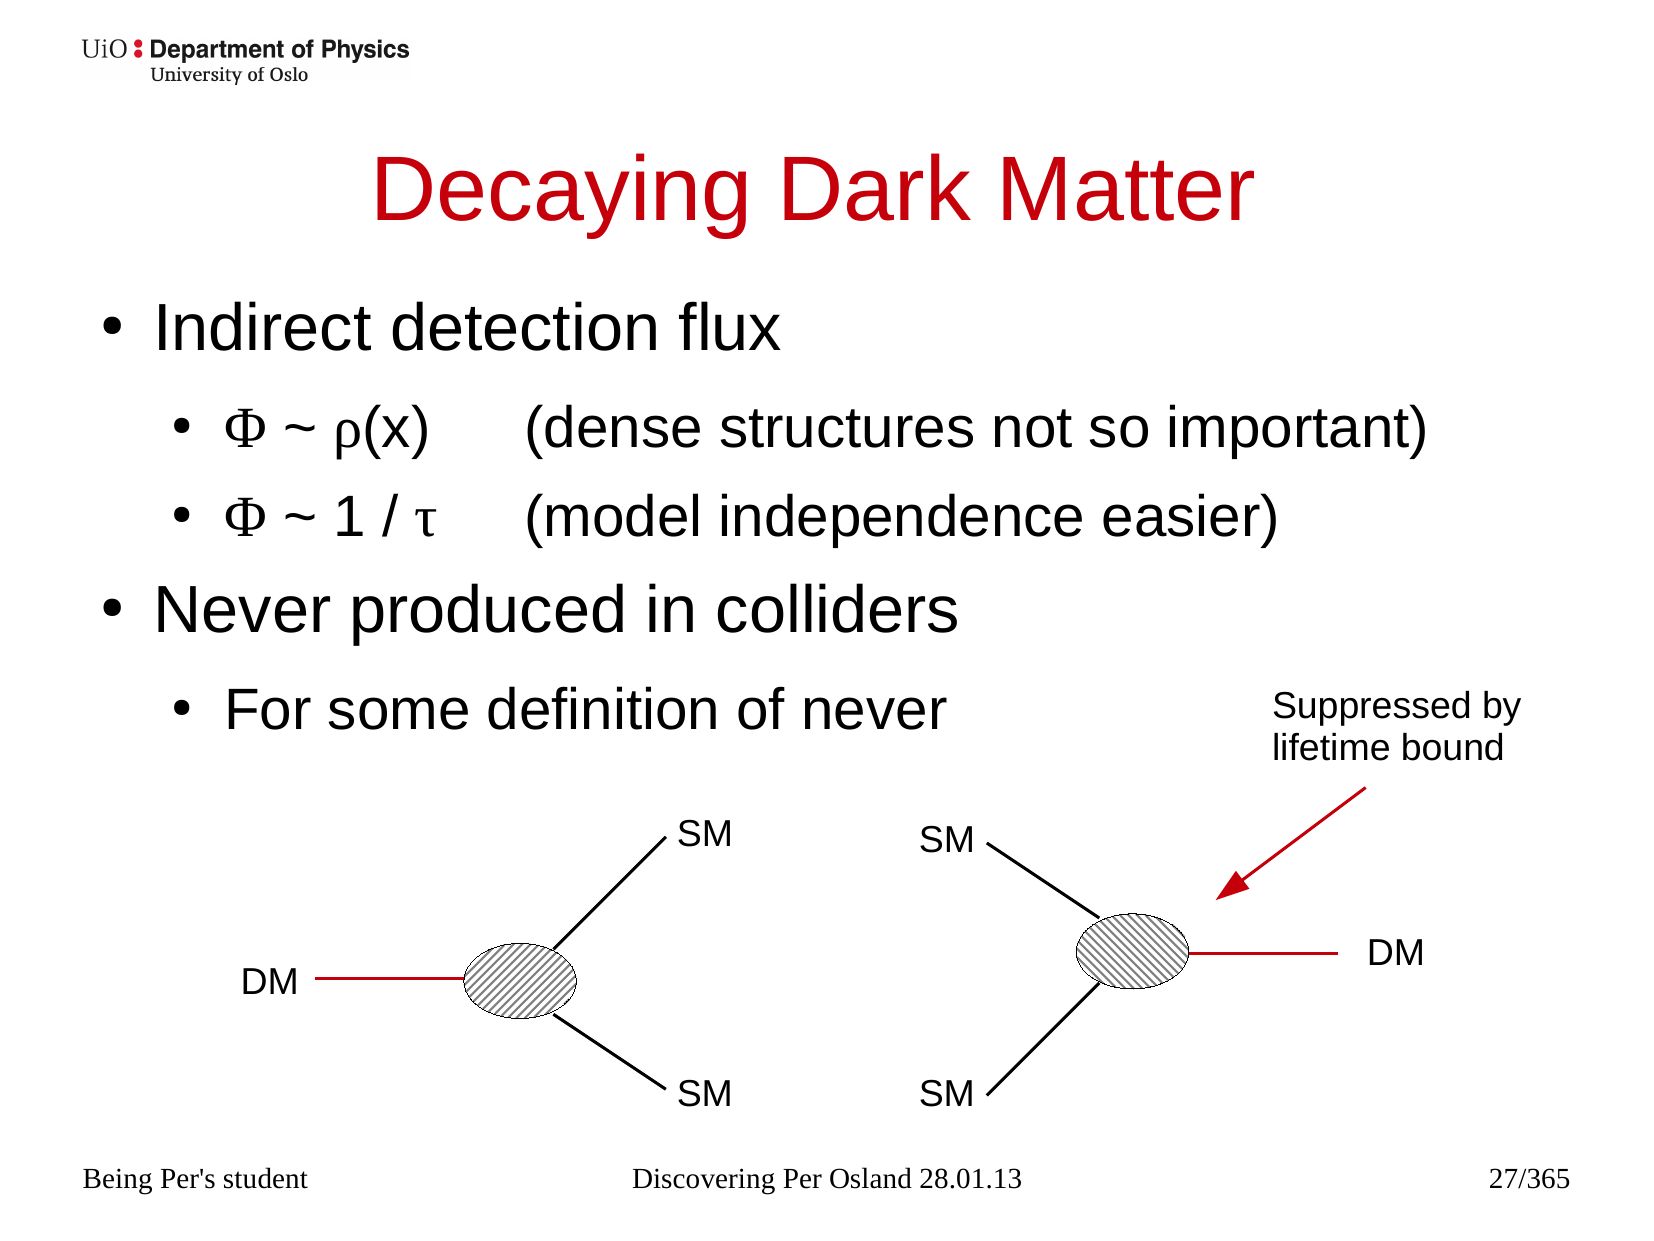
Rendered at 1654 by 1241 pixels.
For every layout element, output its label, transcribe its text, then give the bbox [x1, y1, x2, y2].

picture [80, 37, 413, 86]
text_box [463, 943, 577, 1019]
text_box Suppressed by lifetime bound [1257, 677, 1595, 776]
text_box DM [225, 953, 339, 1010]
text_box DM [1352, 924, 1465, 981]
text_box SM [662, 805, 775, 863]
text_box SM [904, 1065, 1017, 1122]
title Decaying Dark Matter [82, 84, 1571, 290]
list Indirect detection flux Φ ~ ρ(x) (dense structures not so important) Φ ~ 1 / τ (model independence easier) Never produced in colliders For some definition of never [82, 290, 1576, 1094]
text_box SM [904, 811, 1017, 868]
text_box SM [662, 1065, 775, 1122]
text_box [1076, 913, 1189, 989]
